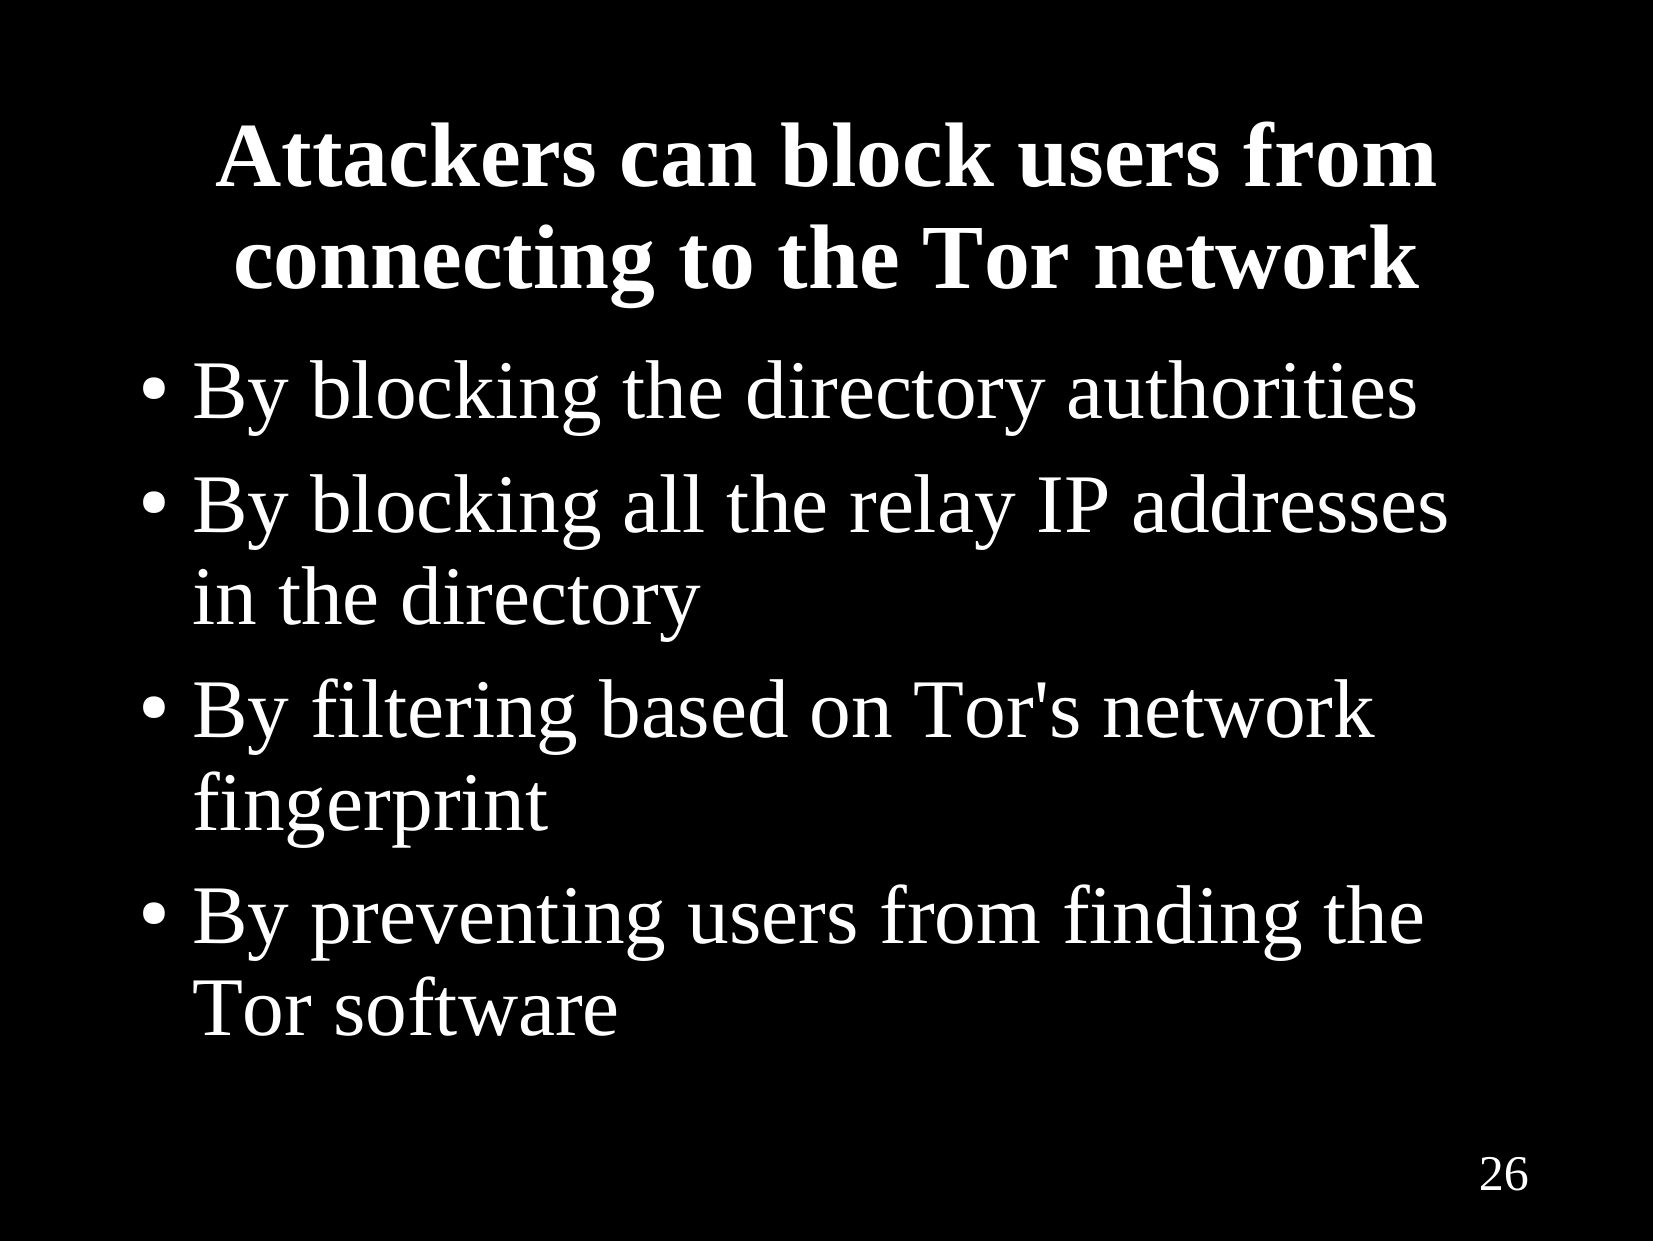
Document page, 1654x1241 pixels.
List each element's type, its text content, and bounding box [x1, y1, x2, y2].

list By blocking the directory authorities By blocking all the relay IP addresses in the directory By filtering based on Tor's network fingerprint By preventing users from finding the Tor software [121, 344, 1534, 1127]
title Attackers can block users from connecting to the Tor network [121, 86, 1534, 327]
